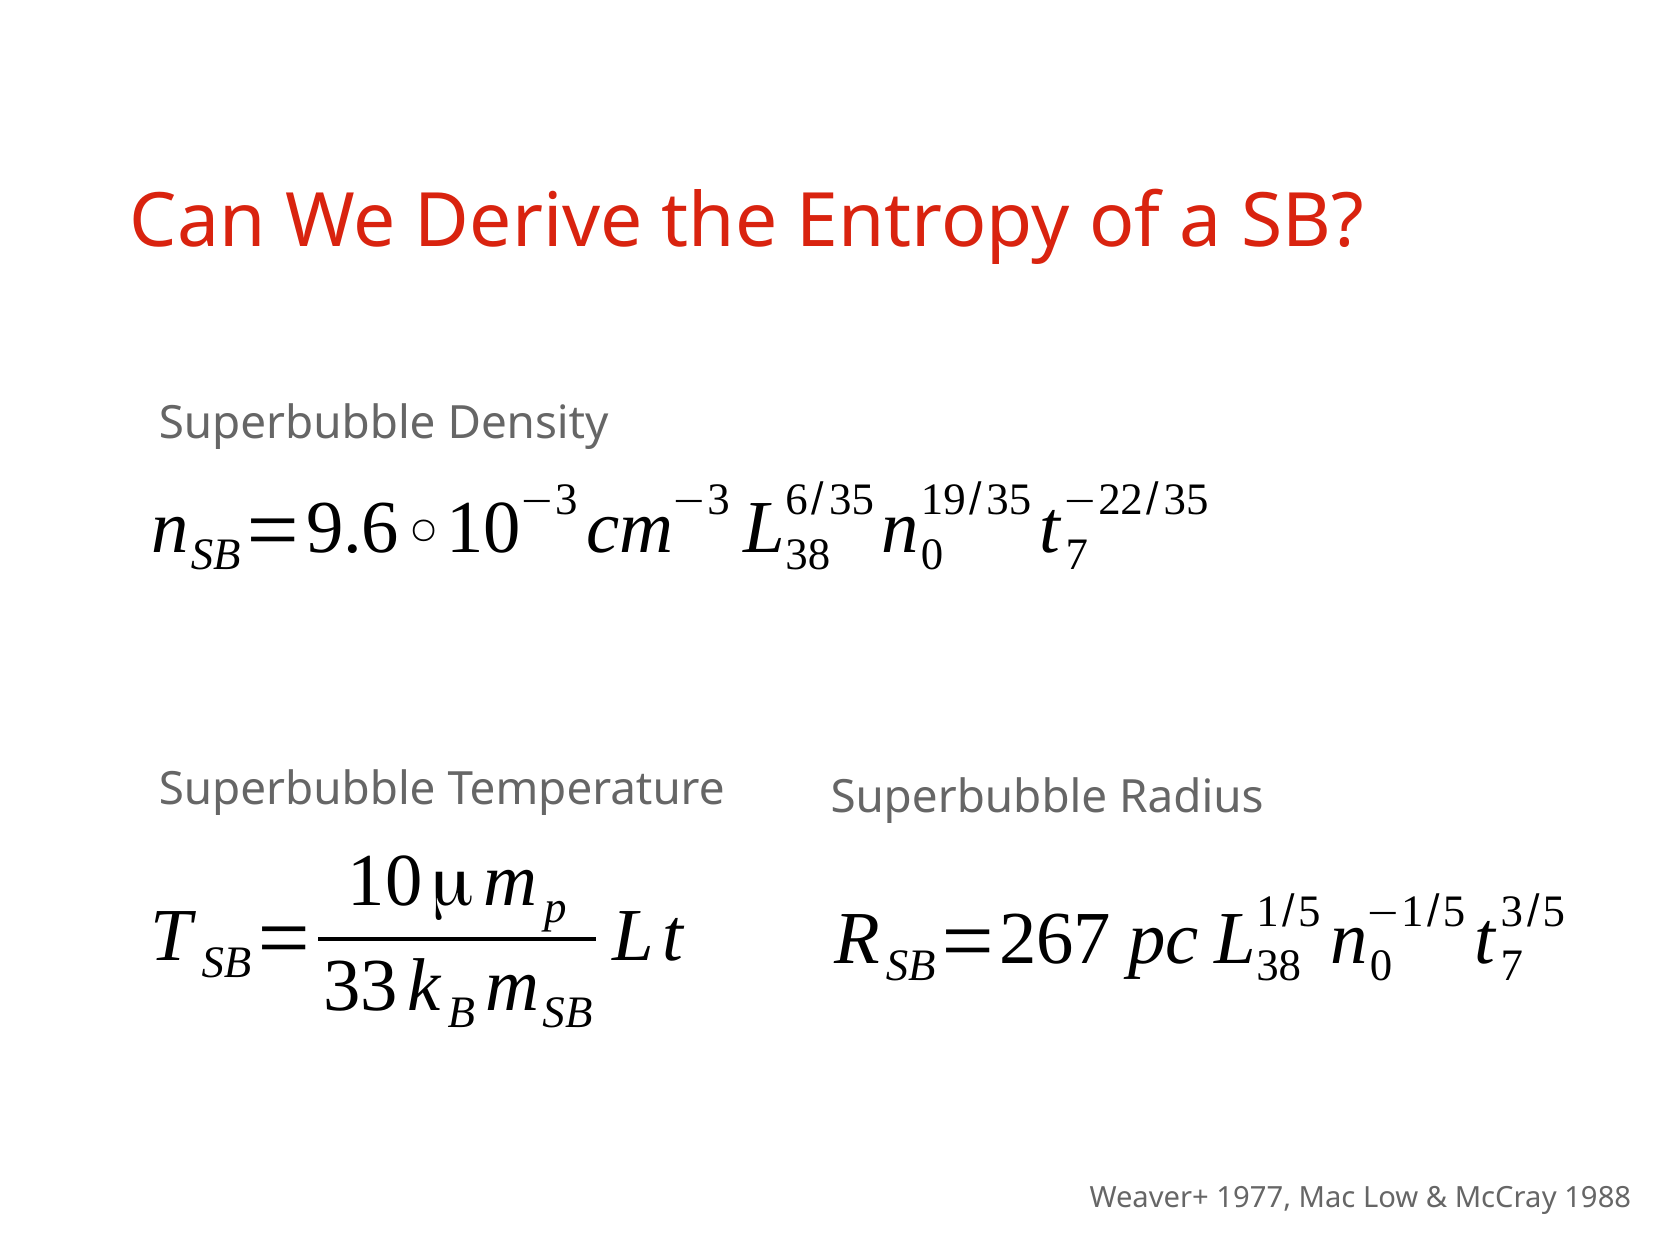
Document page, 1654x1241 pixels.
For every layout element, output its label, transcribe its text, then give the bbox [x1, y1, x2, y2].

chart [144, 474, 1215, 579]
text_box Weaver+ 1977, Mac Low & McCray 1988 [1074, 1168, 1626, 1217]
text_box Superbubble Radius [815, 755, 1382, 823]
text_box Superbubble Density [144, 382, 711, 449]
title Can We Derive the Entropy of a SB? [129, 153, 1518, 281]
chart [825, 885, 1573, 991]
text_box Superbubble Temperature [144, 748, 721, 815]
chart [144, 838, 695, 1038]
